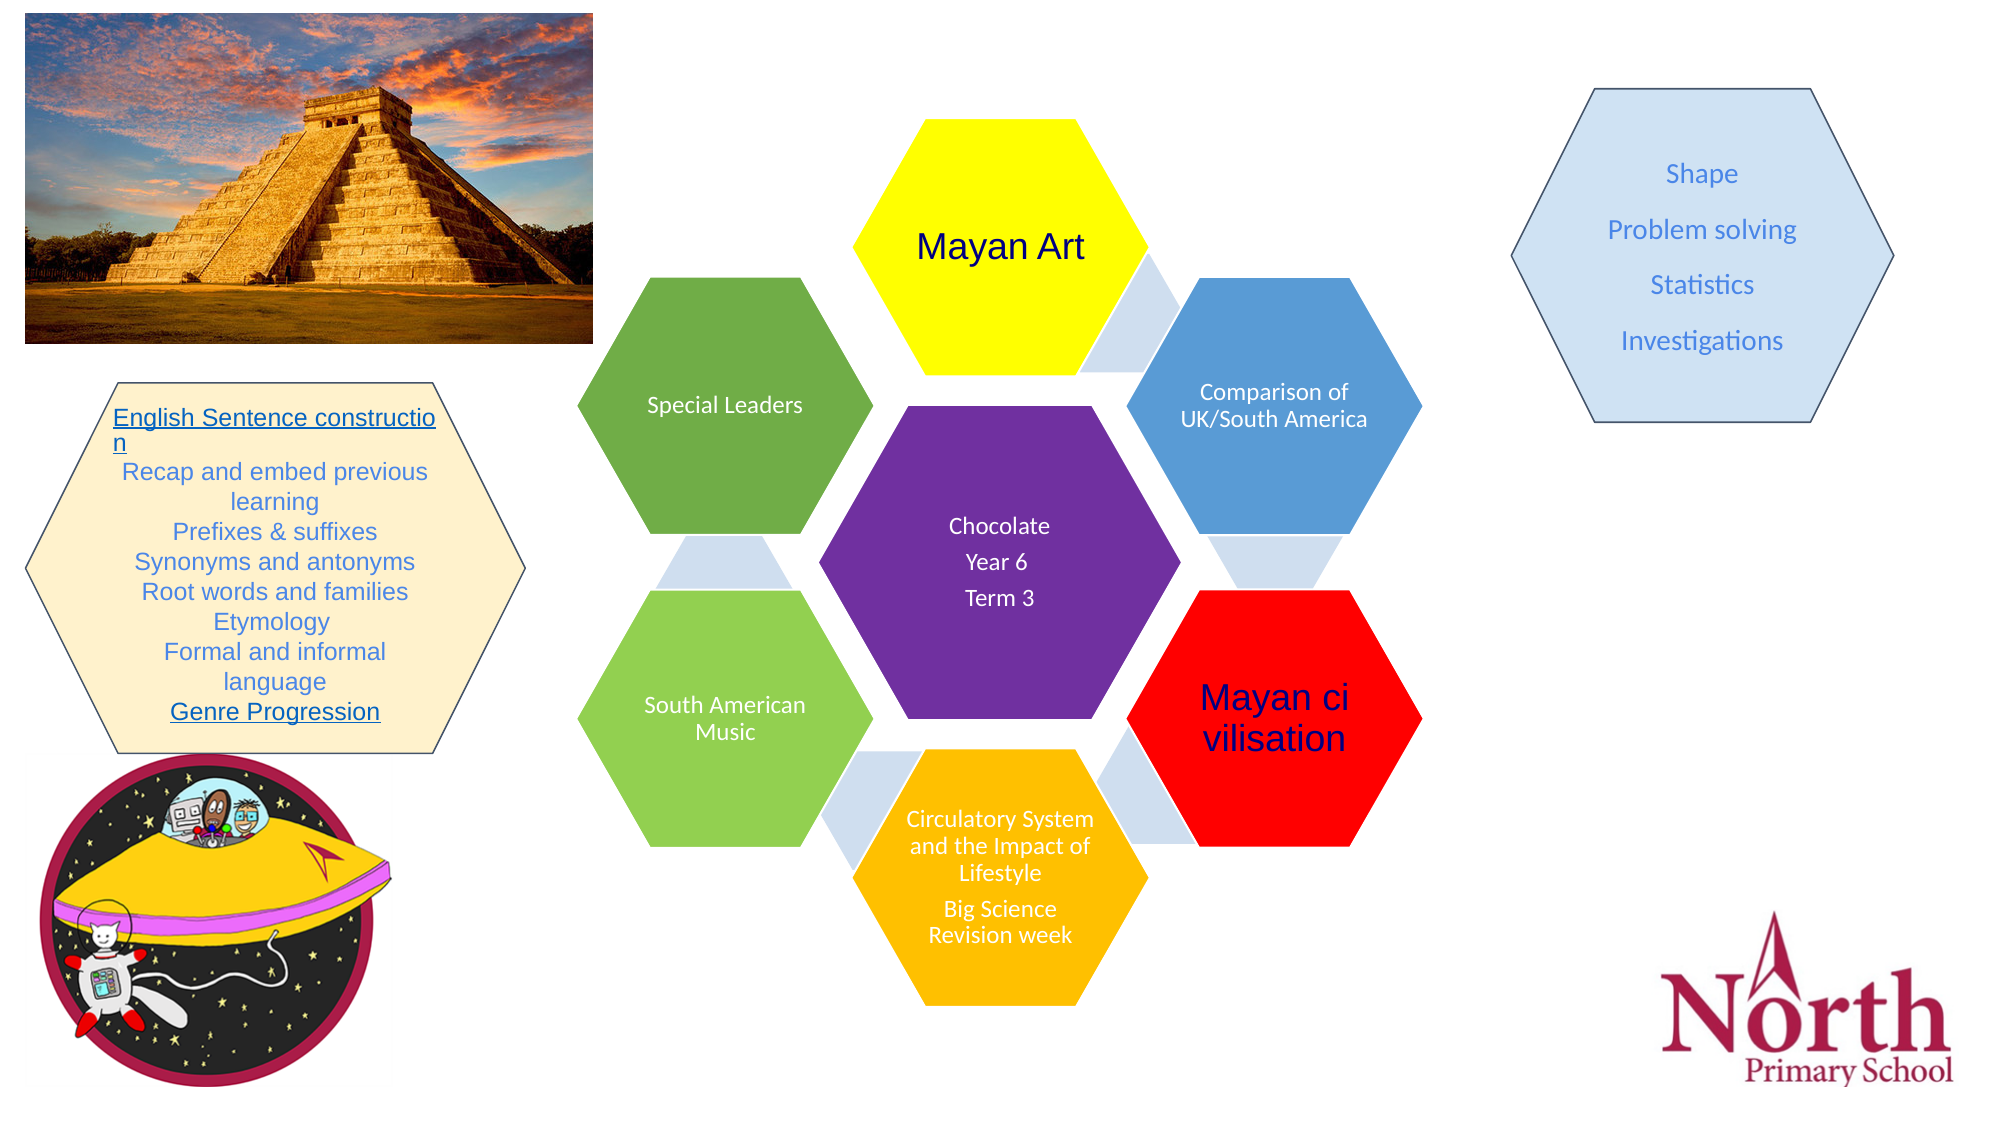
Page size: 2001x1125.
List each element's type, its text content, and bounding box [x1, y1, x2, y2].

picture [25, 13, 593, 344]
text_box Mayan civilisation [1174, 632, 1375, 805]
text_box [901, 965, 1100, 1007]
text_box Mayan Art [900, 160, 1101, 334]
text_box [826, 320, 875, 491]
text_box [900, 161, 1375, 492]
text_box [625, 276, 826, 319]
text_box South American Music [625, 632, 826, 806]
text_box English Sentence construction Recap and embed previous learning Prefixes & suffixes Synonyms and antonyms Root words and families Etymology Formal and informal language Genre Progression [25, 382, 526, 754]
text_box [901, 117, 1101, 160]
picture [25, 753, 393, 1087]
text_box [576, 320, 625, 492]
picture [1651, 909, 1959, 1087]
text_box Special Leaders [625, 319, 826, 493]
text_box Chocolate Year 6 Term 3 [878, 457, 1122, 668]
text_box Comparison of UK/South America [1174, 319, 1375, 493]
text_box Circulatory System and the Impact of Lifestyle Big Science Revision week [900, 791, 1101, 965]
text_box [851, 161, 900, 333]
text_box [817, 404, 1183, 721]
text_box [576, 633, 625, 805]
text_box Shape Problem solving Statistics Investigations [1511, 88, 1894, 423]
text_box [625, 493, 826, 632]
text_box [1174, 493, 1375, 632]
text_box [625, 633, 1424, 964]
text_box [1375, 320, 1424, 492]
